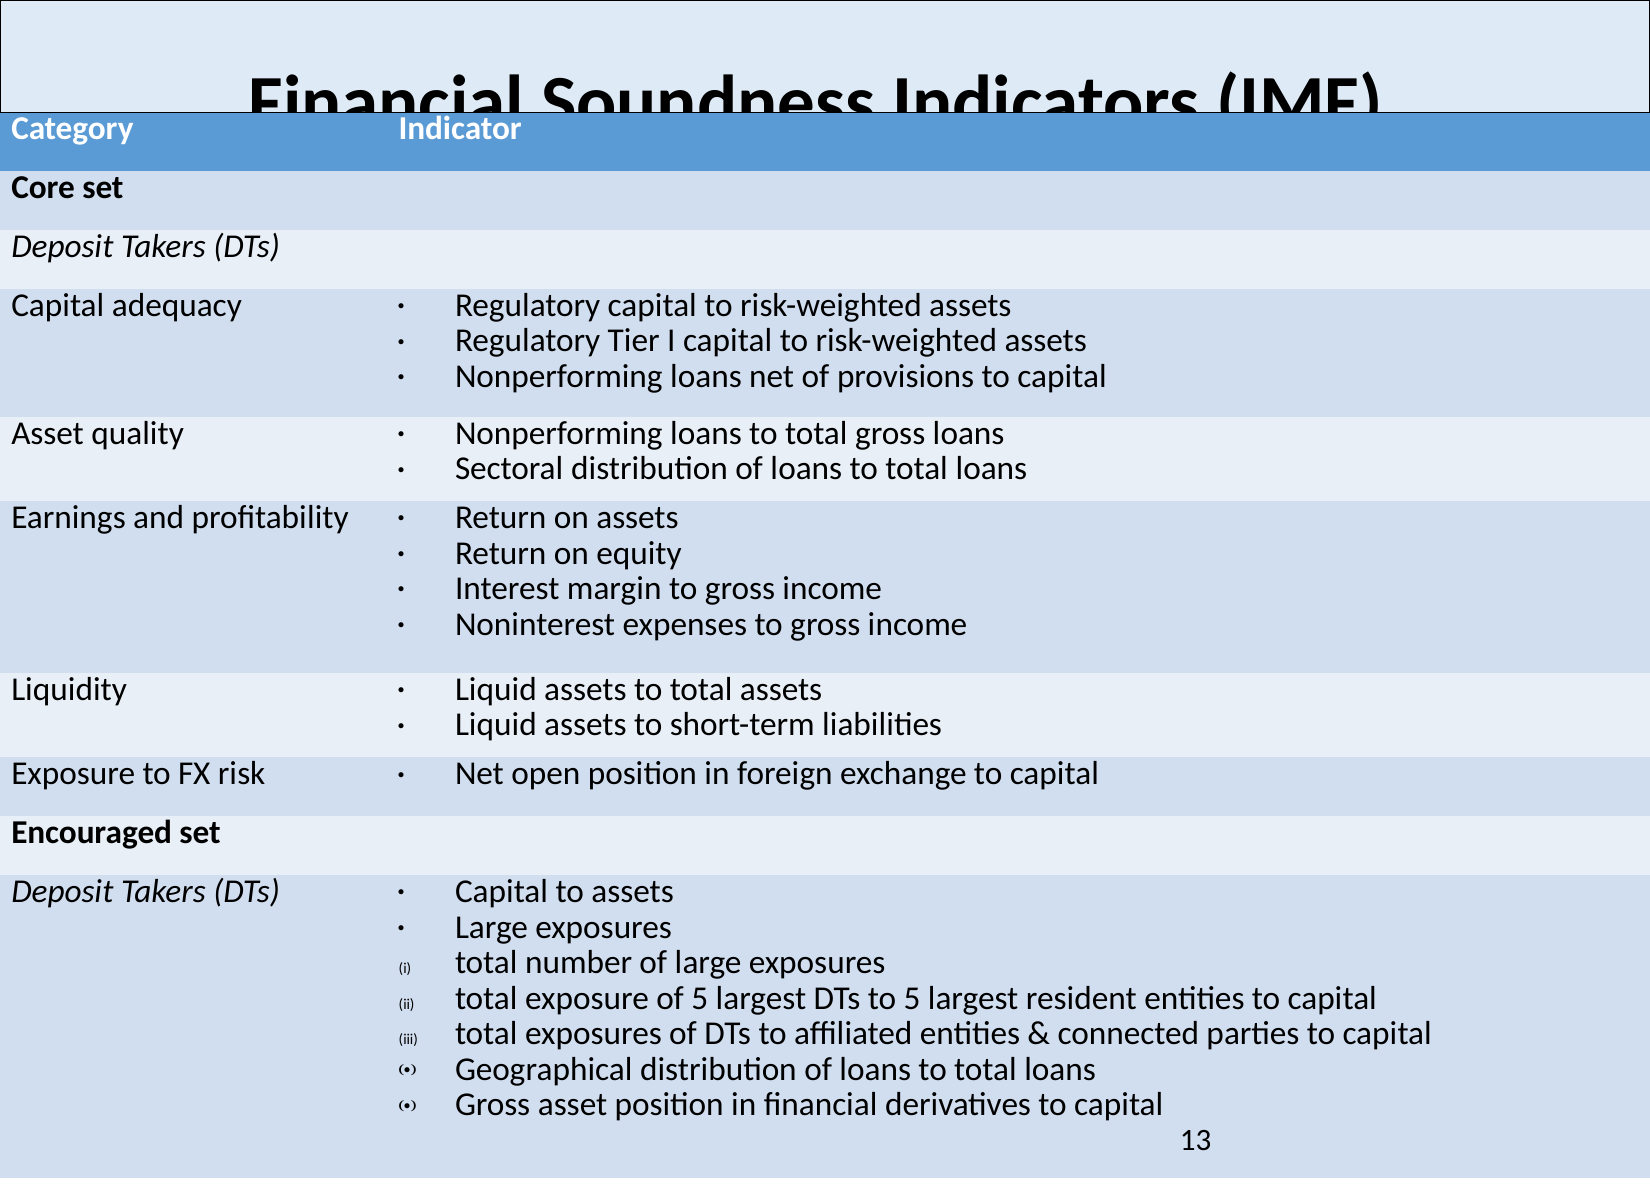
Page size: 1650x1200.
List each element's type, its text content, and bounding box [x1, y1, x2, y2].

table_header Category [0, 113, 387, 171]
slide_number <numéro> [1165, 1112, 1537, 1177]
table_cell Capital to assets Large exposures total number of large exposures total exposure of 5 largest DTs to 5 largest resident entities to capital total exposures of DTs to affiliated entities & connected parties to capital Geographical distribution of loans to total loans Gross asset position in financial derivatives to capital [387, 875, 1650, 1178]
table_cell Liquidity [0, 673, 387, 757]
table_cell Asset quality [0, 417, 387, 501]
table_cell Deposit Takers (DTs) [0, 230, 387, 289]
table_cell Encouraged set [0, 816, 387, 875]
table_cell [387, 816, 1650, 875]
table_header Indicator [387, 113, 1650, 171]
table_cell Capital adequacy [0, 289, 387, 417]
table_cell Net open position in foreign exchange to capital [387, 757, 1650, 816]
table_cell Exposure to FX risk [0, 757, 387, 816]
table_cell Core set [0, 171, 387, 230]
table_cell Deposit Takers (DTs) [0, 875, 387, 1178]
table_cell Return on assets Return on equity Interest margin to gross income Noninterest expenses to gross income [387, 501, 1650, 673]
table_cell Nonperforming loans to total gross loans Sectoral distribution of loans to total loans [387, 417, 1650, 501]
table_cell [387, 230, 1650, 289]
table_cell [387, 171, 1650, 230]
table_cell Regulatory capital to risk-weighted assets Regulatory Tier I capital to risk-weighted assets Nonperforming loans net of provisions to capital [387, 289, 1650, 417]
table_cell Liquid assets to total assets Liquid assets to short-term liabilities [387, 673, 1650, 757]
title Financial Soundness Indicators (IMF) [0, 0, 1650, 113]
table_cell Earnings and profitability [0, 501, 387, 673]
